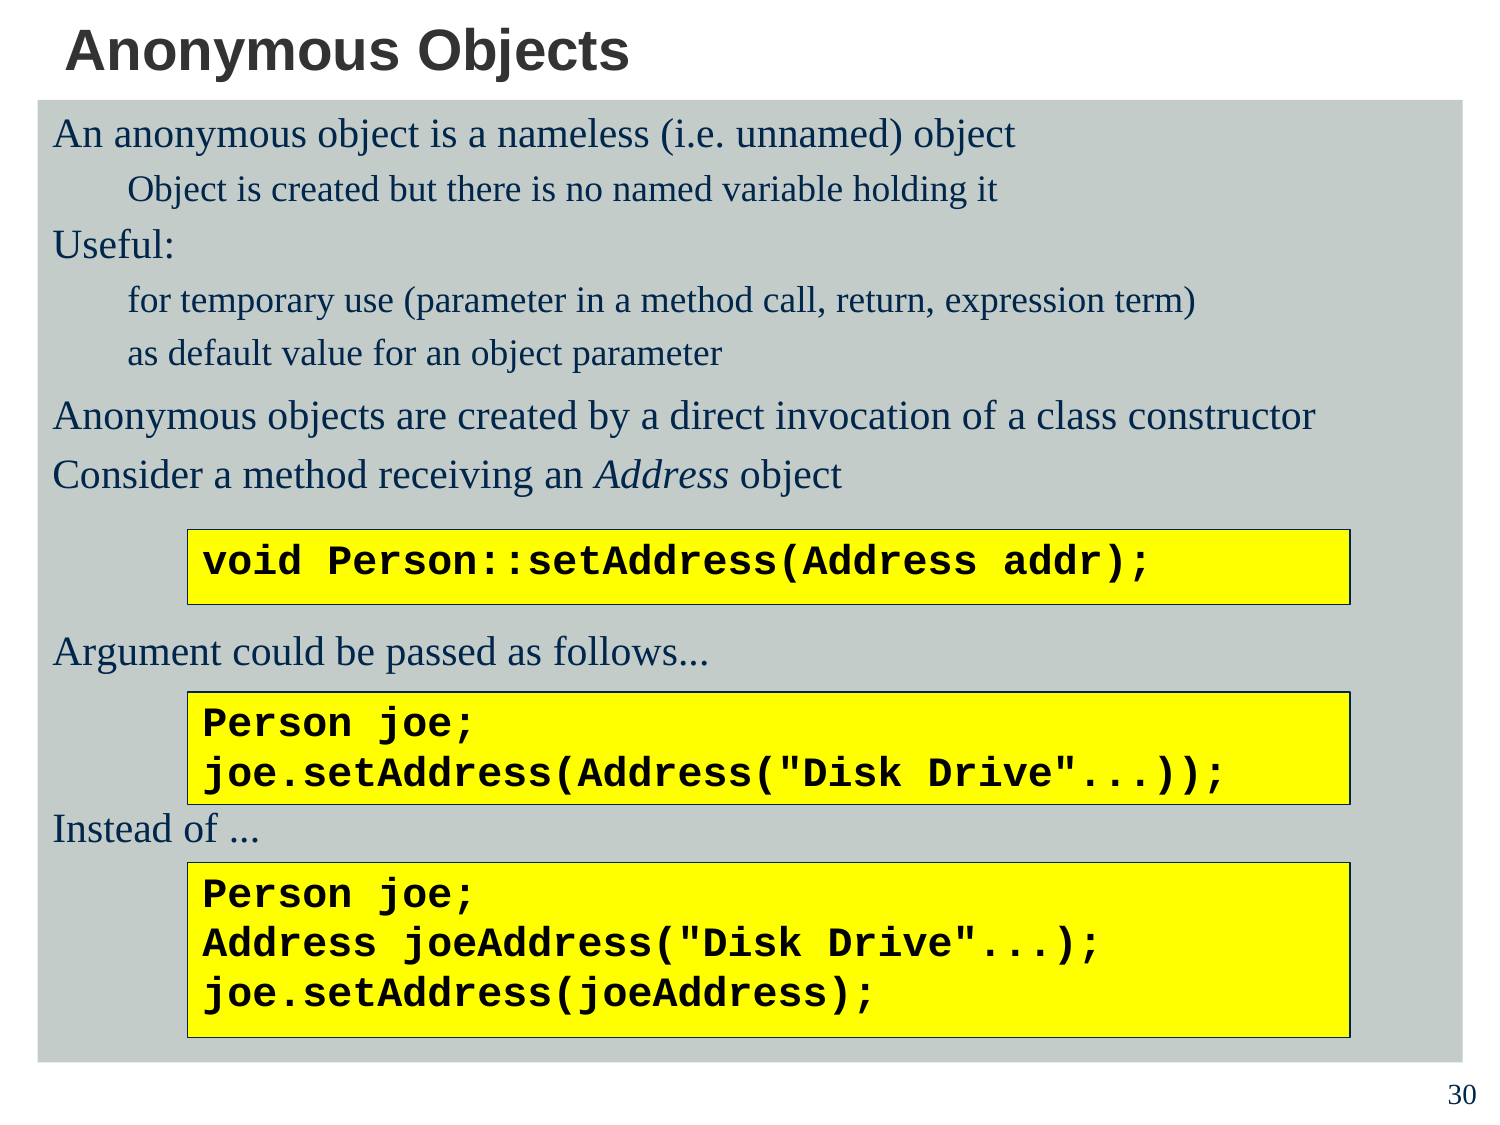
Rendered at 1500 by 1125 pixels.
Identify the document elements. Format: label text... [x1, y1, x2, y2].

text_box void Person::setAddress(Address addr); [187, 529, 1350, 643]
list An anonymous object is a nameless (i.e. unnamed) object Object is created but there is no named variable holding it Useful: for temporary use (parameter in a method call, return, expression term) as default value for an object parameter Anonymous objects are created by a direct invocation of a class constructor Consider a method receiving an Address object Argument could be passed as follows... Instead of ... [37, 99, 1463, 1063]
text_box Person joe; Address joeAddress("Disk Drive"...); joe.setAddress(joeAddress); [187, 862, 1350, 1038]
title Anonymous Objects [49, 0, 1450, 91]
text_box Person joe; joe.setAddress(Address("Disk Drive"...)); [187, 691, 1350, 856]
